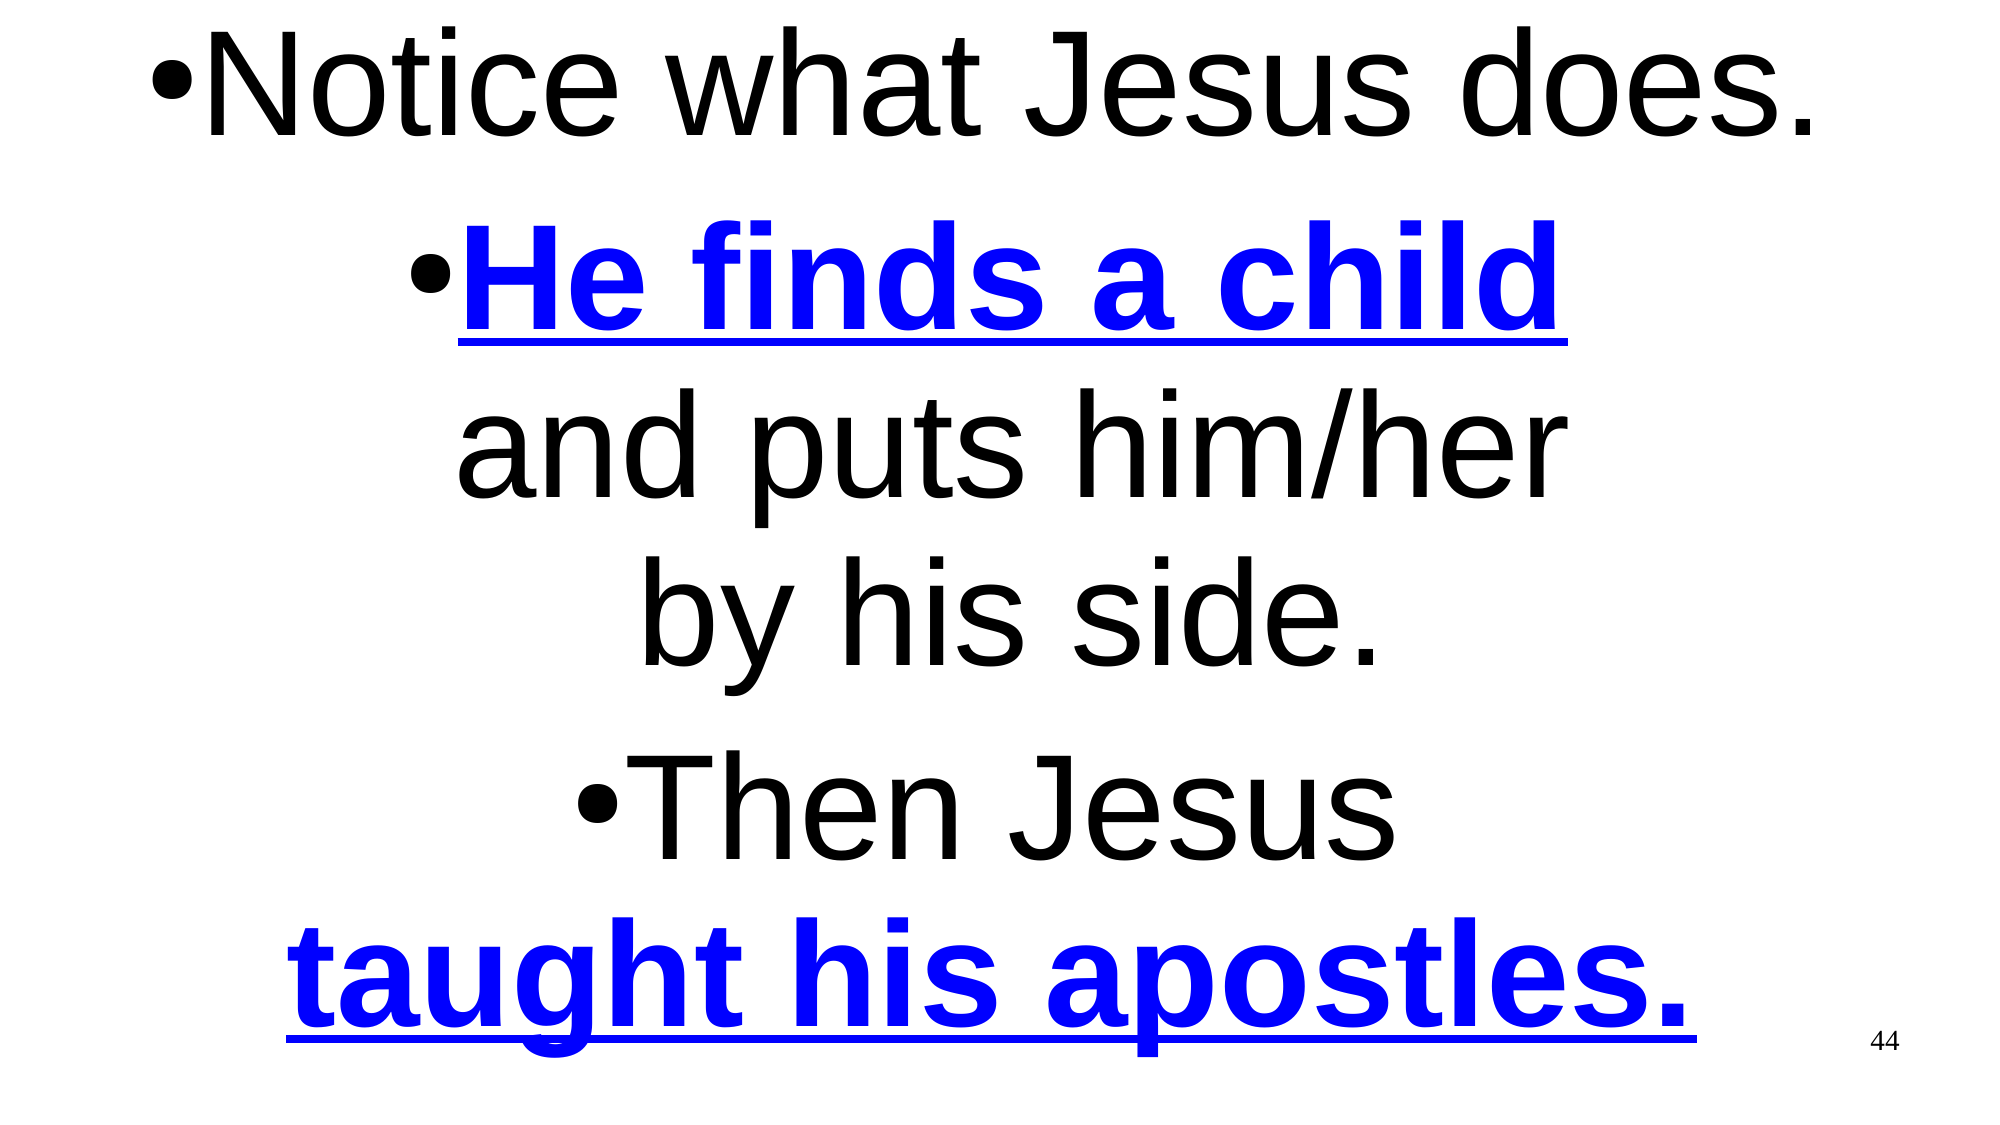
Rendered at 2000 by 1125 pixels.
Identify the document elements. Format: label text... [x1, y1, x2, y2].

list Notice what Jesus does. He finds a child and puts him/her by his side. Then Jesus taught his apostles. [0, 0, 1996, 1123]
